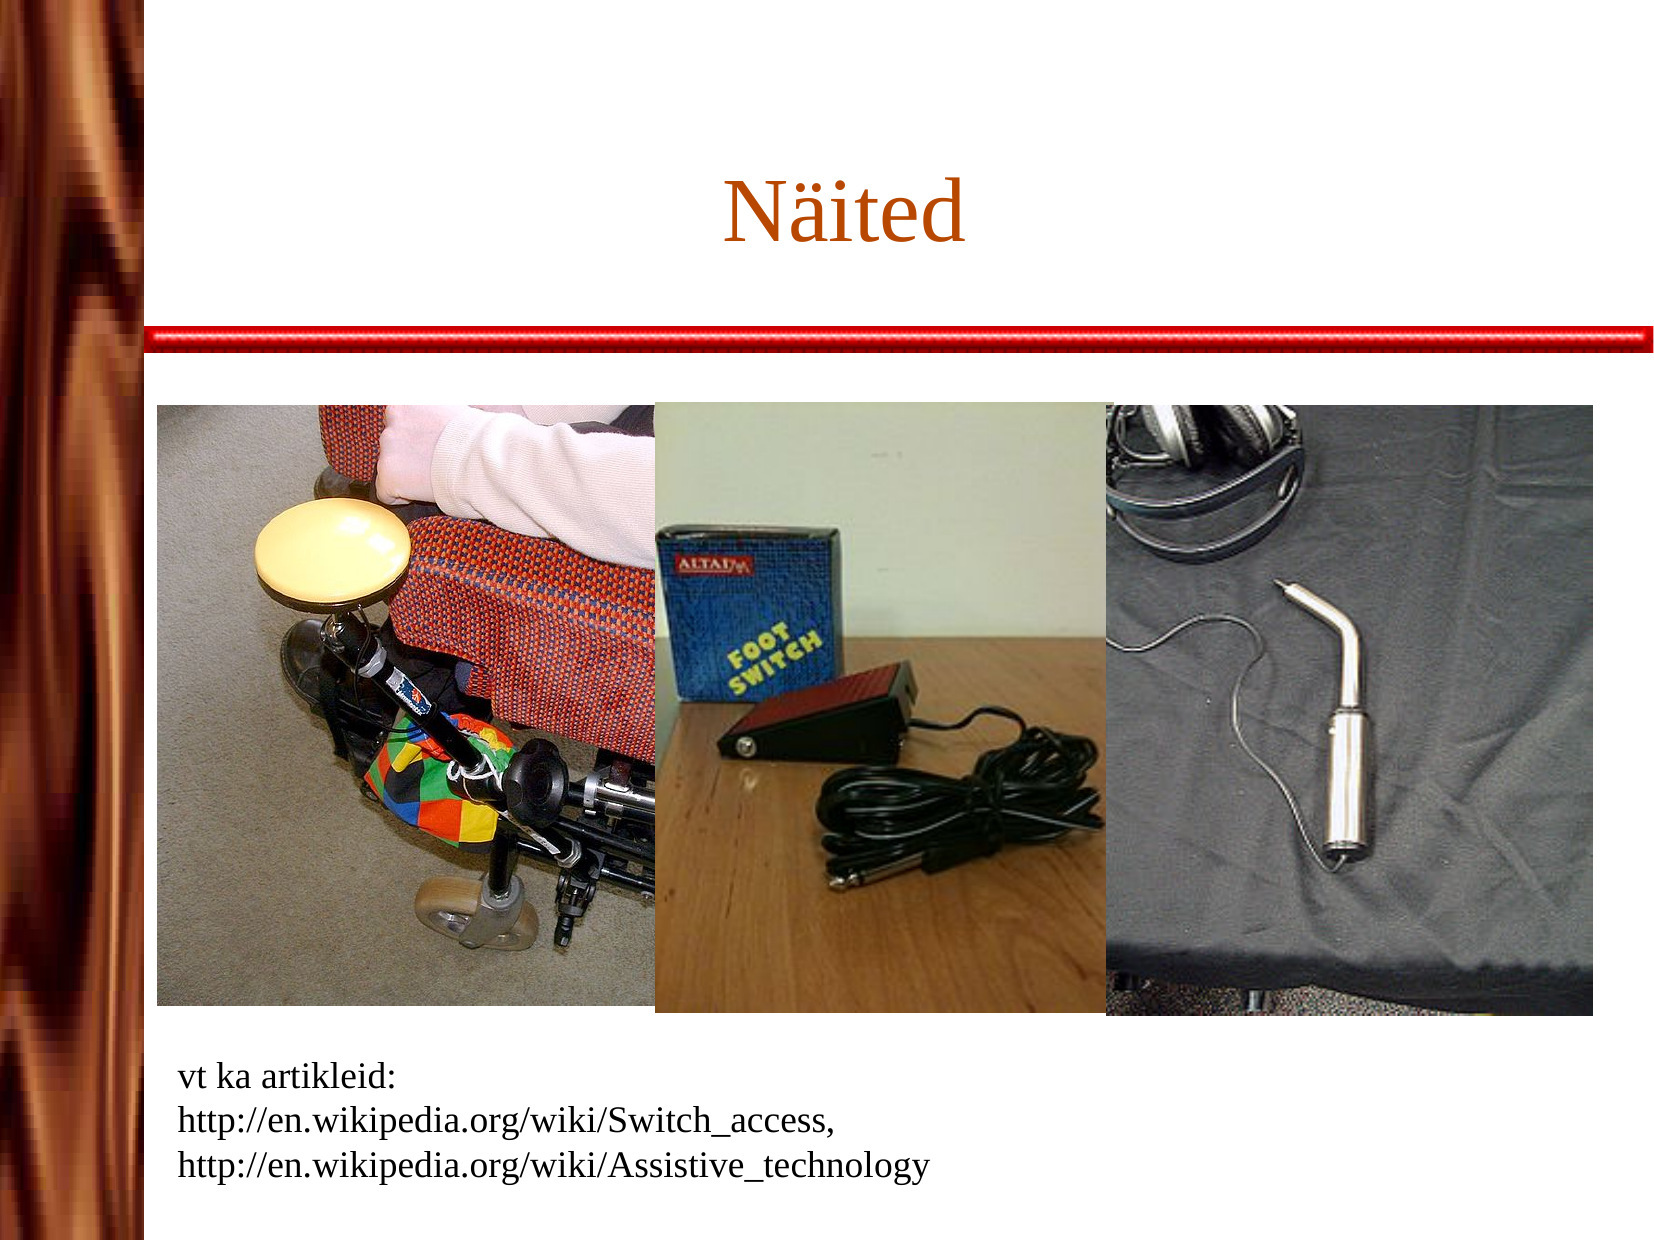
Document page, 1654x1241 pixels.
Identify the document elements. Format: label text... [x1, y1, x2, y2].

title Näited [121, 100, 1533, 312]
picture [157, 402, 1593, 1016]
text_box vt ka artikleid: http://en.wikipedia.org/wiki/Switch_access, http://en.wikipedia.org/wiki/Assistive_technology [177, 1051, 1044, 1184]
picture [0, 0, 1654, 1240]
